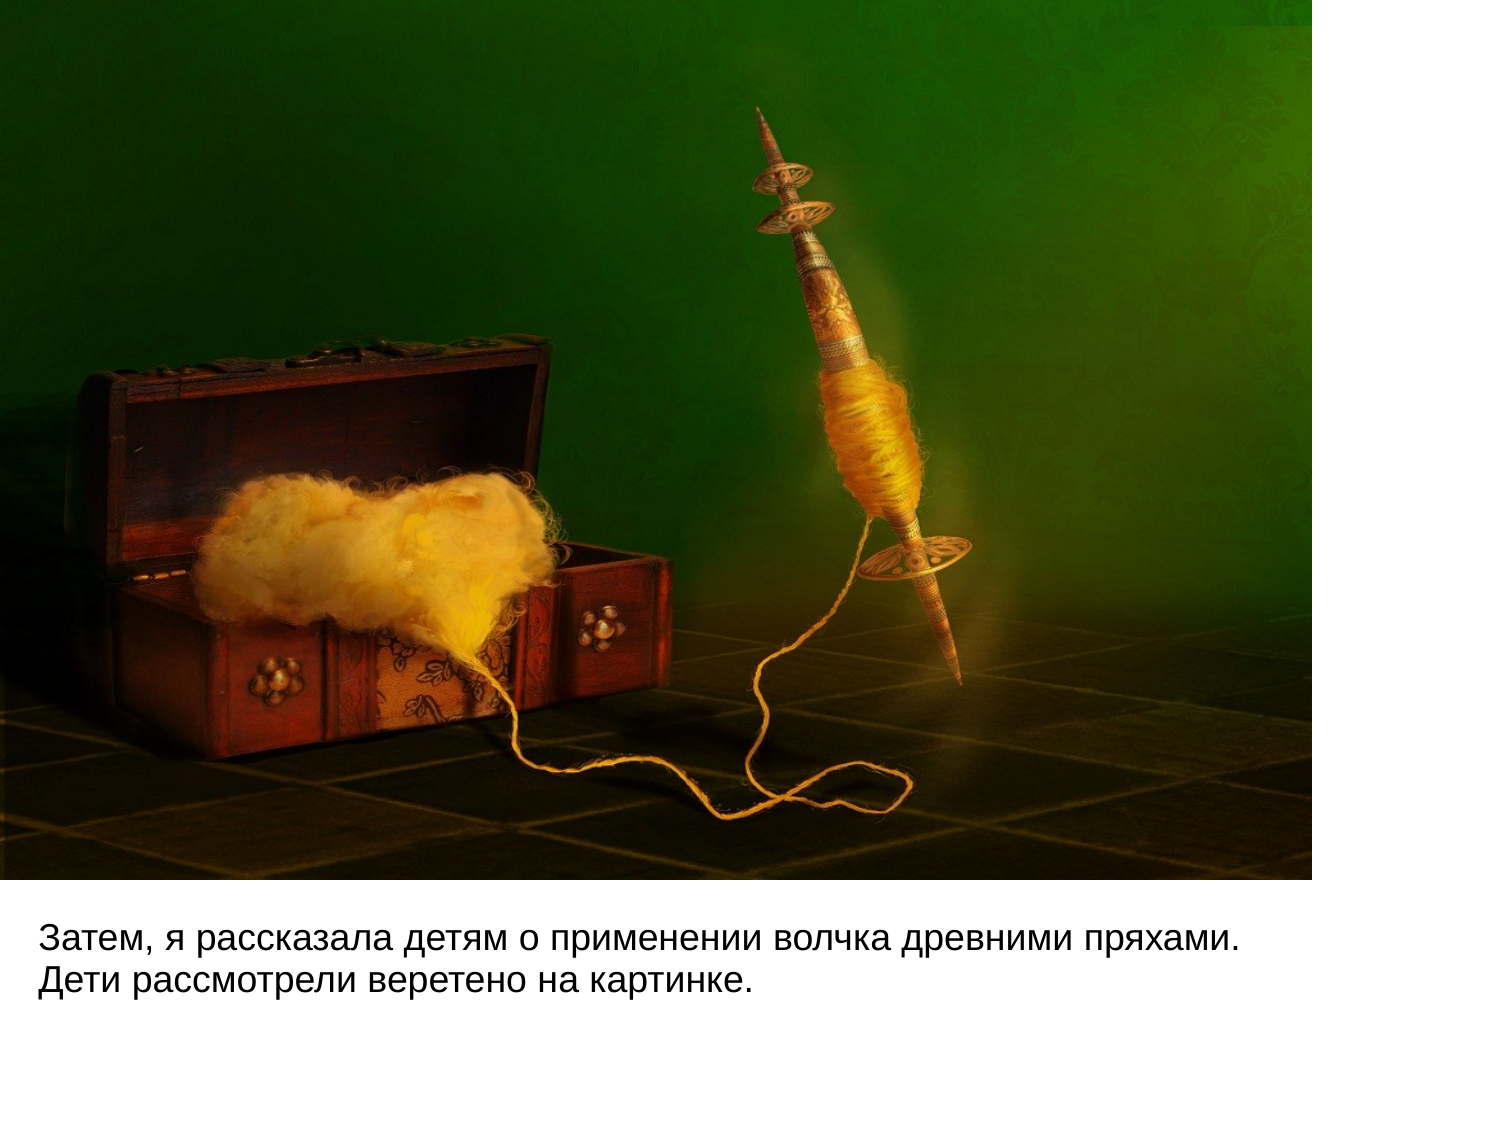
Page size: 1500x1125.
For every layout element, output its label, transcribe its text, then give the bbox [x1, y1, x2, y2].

text_box Затем, я рассказала детям о применении волчка древними пряхами. Дети рассмотрели веретено на картинке. [23, 909, 1453, 1009]
picture [0, 0, 1312, 880]
